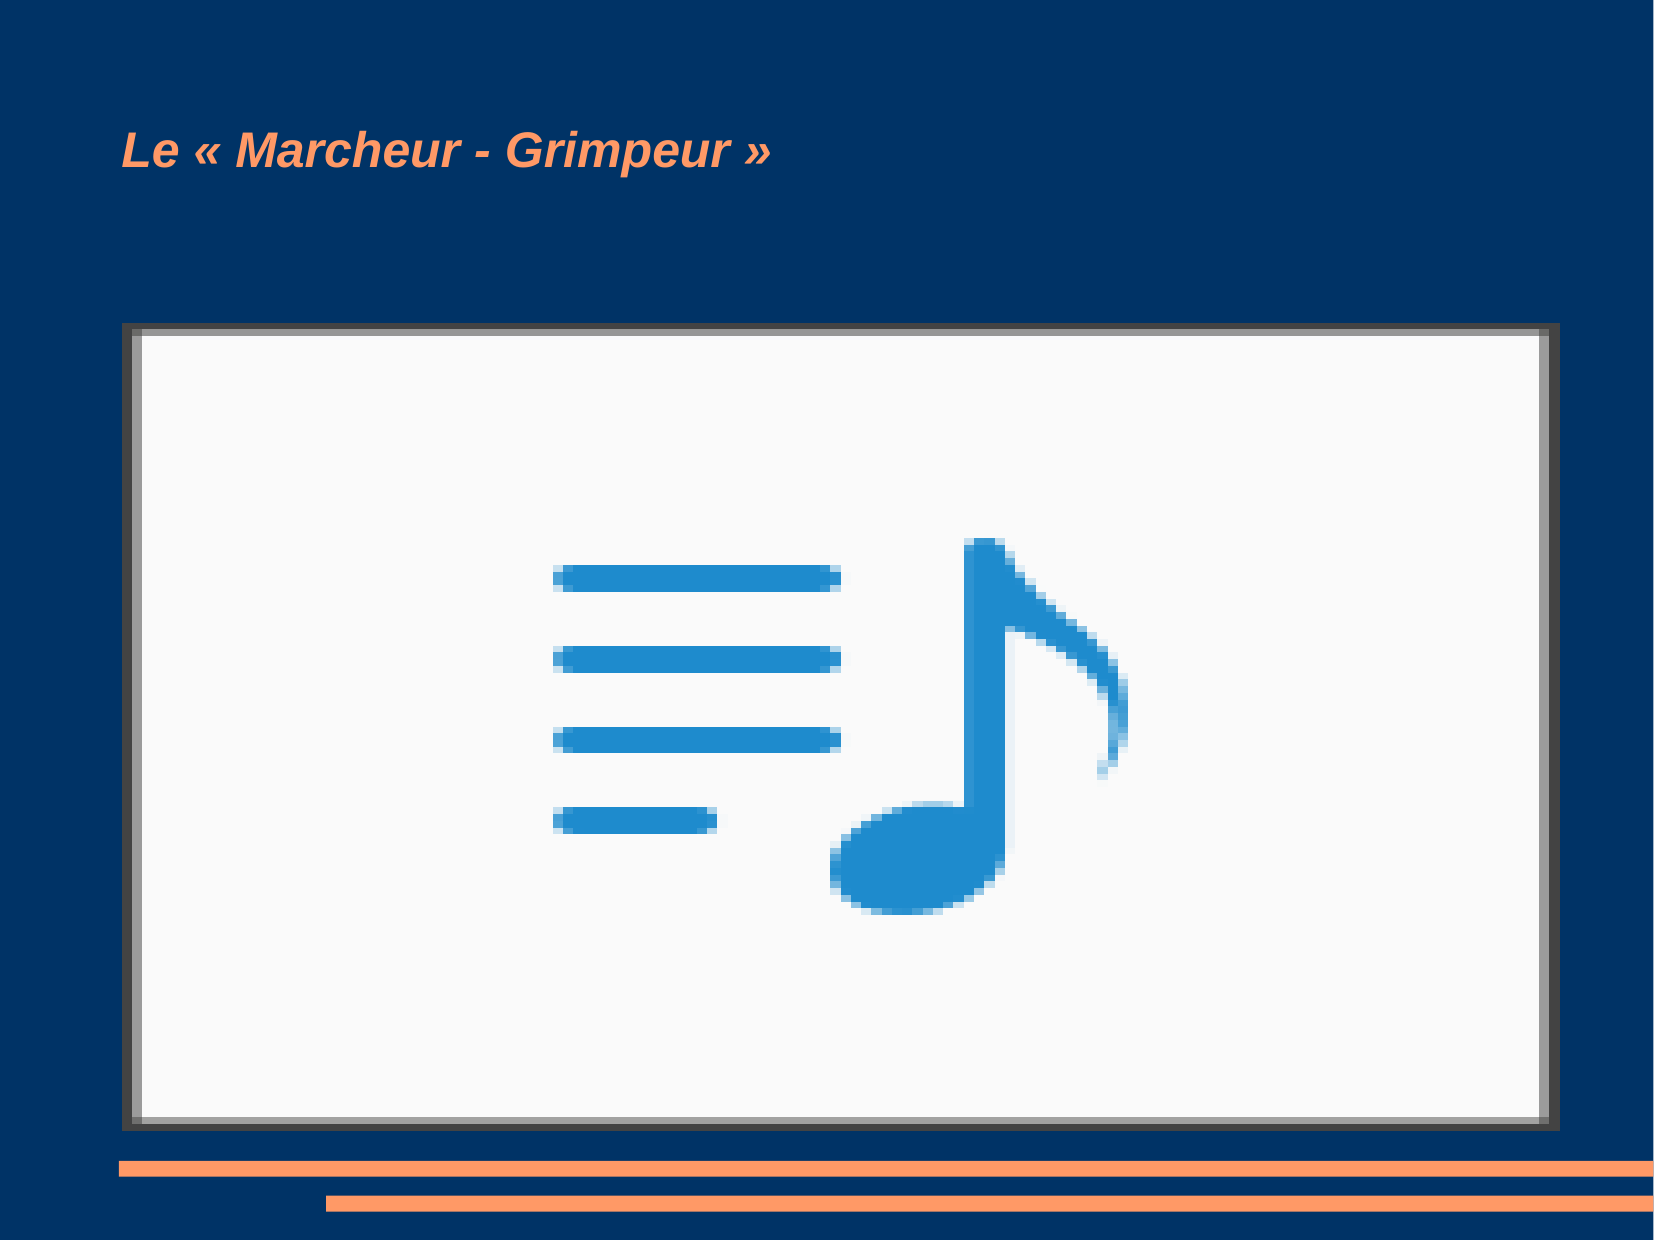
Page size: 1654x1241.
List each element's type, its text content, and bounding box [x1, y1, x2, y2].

text_box [121, 322, 1561, 1132]
title Le « Marcheur - Grimpeur » [121, 46, 1534, 254]
